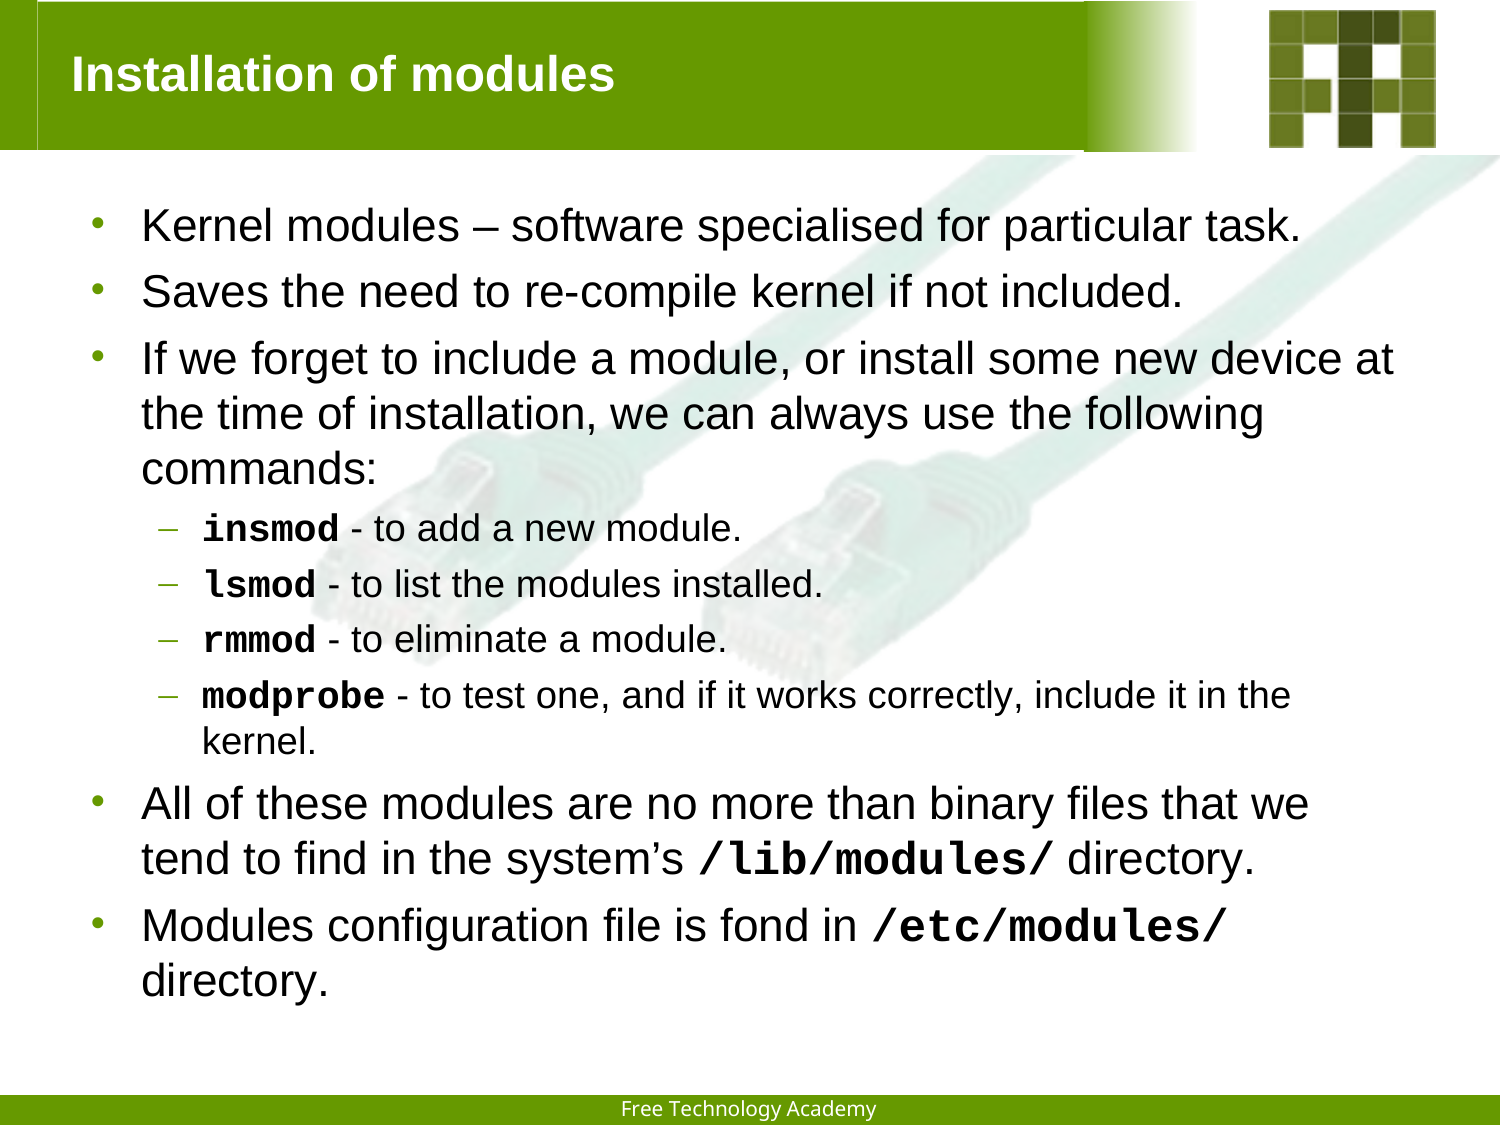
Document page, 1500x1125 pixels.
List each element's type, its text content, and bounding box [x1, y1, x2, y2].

picture [1269, 10, 1436, 148]
title Installation of modules [56, 1, 1107, 152]
list Kernel modules – software specialised for particular task. Saves the need to re-compile kernel if not included. If we forget to include a module, or install some new device at the time of installation, we can always use the following commands: insmod - to add a new module. lsmod - to list the modules installed. rmmod - to eliminate a module. modprobe - to test one, and if it works correctly, include it in the kernel. All of these modules are no more than binary files that we tend to find in the system’s /lib/modules/ directory. Modules configuration file is fond in /etc/modules/ directory. [75, 187, 1426, 1016]
